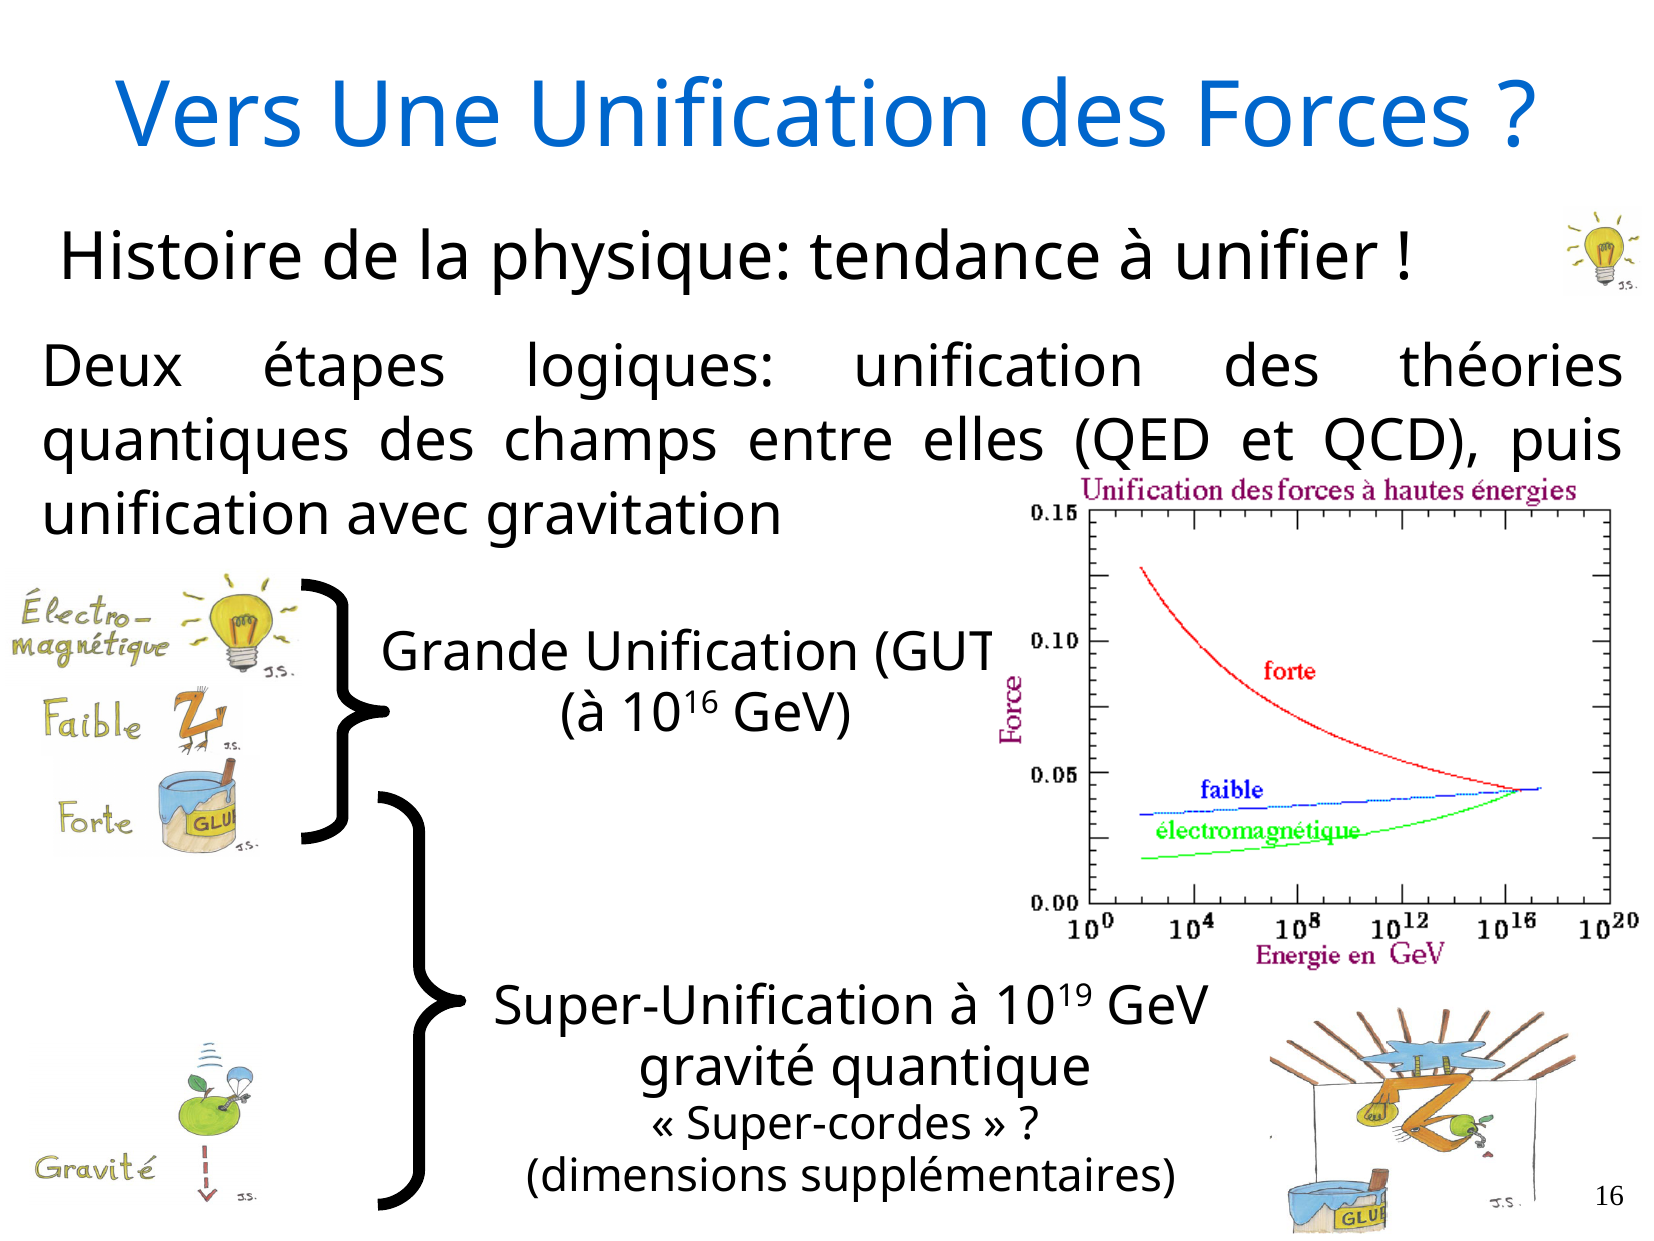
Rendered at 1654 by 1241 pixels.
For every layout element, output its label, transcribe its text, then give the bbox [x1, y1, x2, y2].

text_box Grande Unification (GUT) (à 1016 GeV)‏ [366, 614, 992, 754]
picture [1563, 206, 1642, 296]
picture [29, 1040, 262, 1205]
picture [992, 472, 1642, 975]
picture [5, 566, 302, 857]
text_box Super-Unification à 1019 GeV gravité quantique « Super-cordes » ? (dimensions supplémentaires)‏ [478, 968, 1194, 1212]
list Histoire de la physique: tendance à unifier ! Deux étapes logiques: unification des théories quantiques des champs entre elles (QED et QCD), puis unification avec gravitation [41, 212, 1625, 538]
title Vers Une Unification des Forces ? [0, 8, 1654, 216]
picture [1269, 1003, 1583, 1235]
